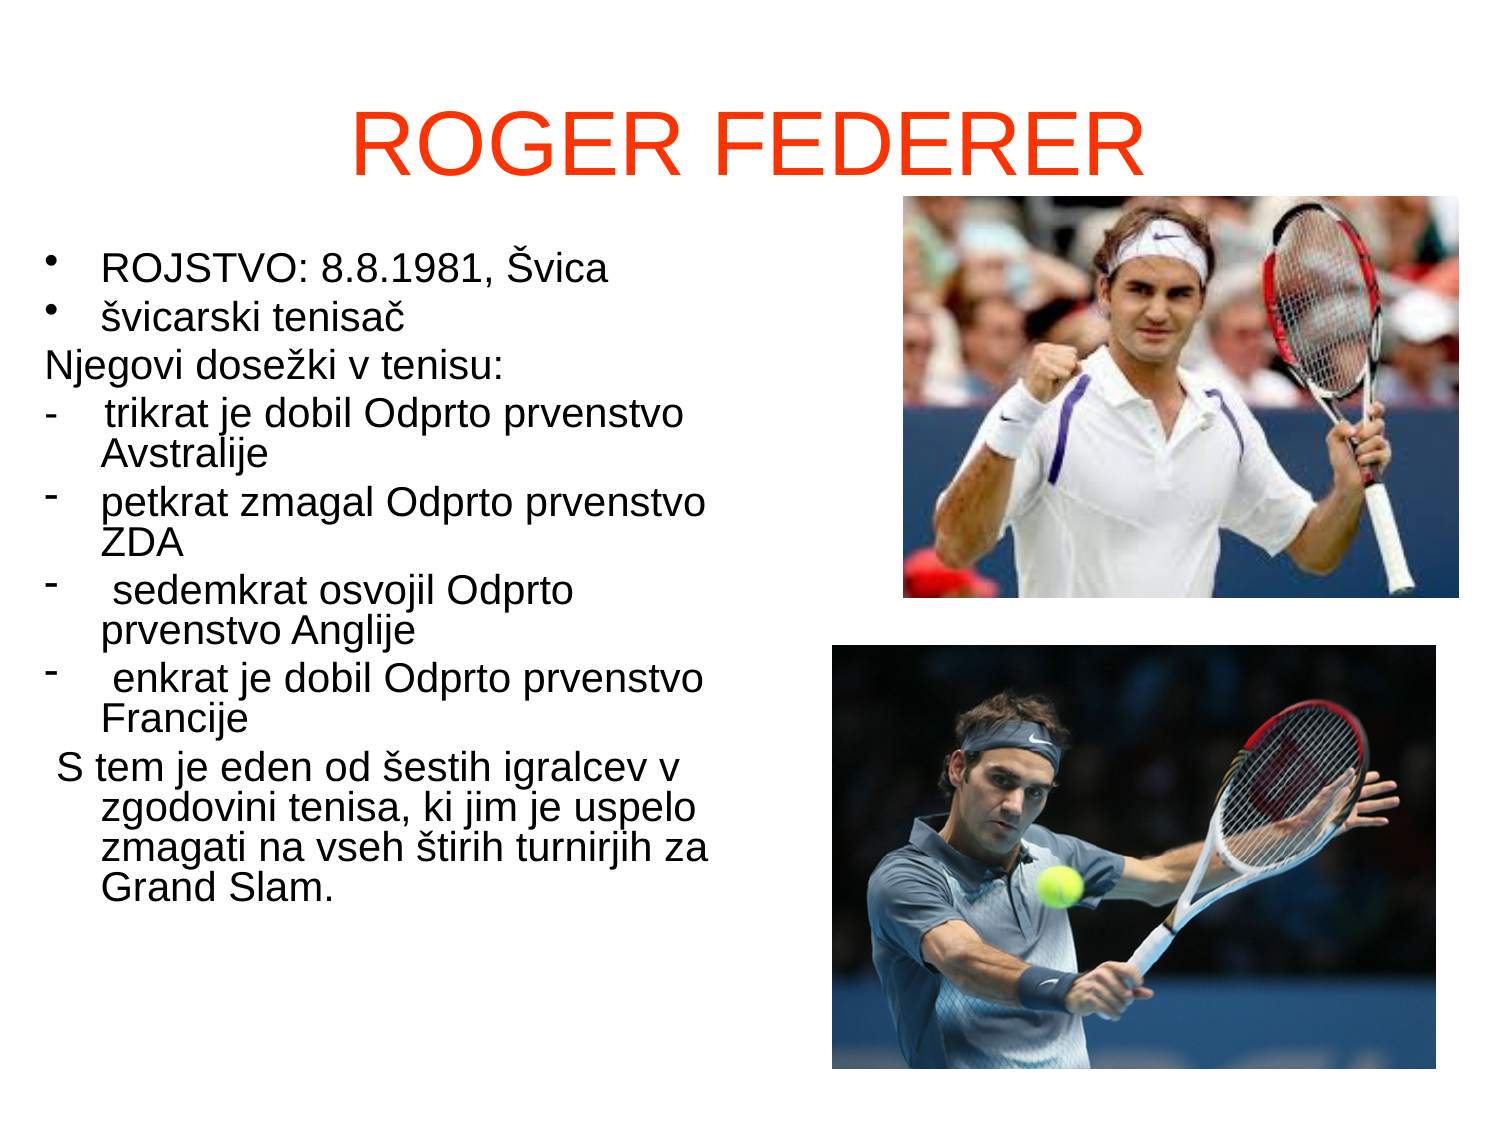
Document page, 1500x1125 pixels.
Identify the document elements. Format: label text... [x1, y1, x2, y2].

list ROJSTVO: 8.8.1981, Švica švicarski tenisač Njegovi dosežki v tenisu: - trikrat je dobil Odprto prvenstvo Avstralije petkrat zmagal Odprto prvenstvo ZDA sedemkrat osvojil Odprto prvenstvo Anglije enkrat je dobil Odprto prvenstvo Francije S tem je eden od šestih igralcev v zgodovini tenisa, ki jim je uspelo zmagati na vseh štirih turnirjih za Grand Slam. [29, 243, 750, 998]
title ROGER FEDERER [75, 45, 1425, 233]
picture [832, 645, 1436, 1069]
picture [903, 196, 1459, 598]
